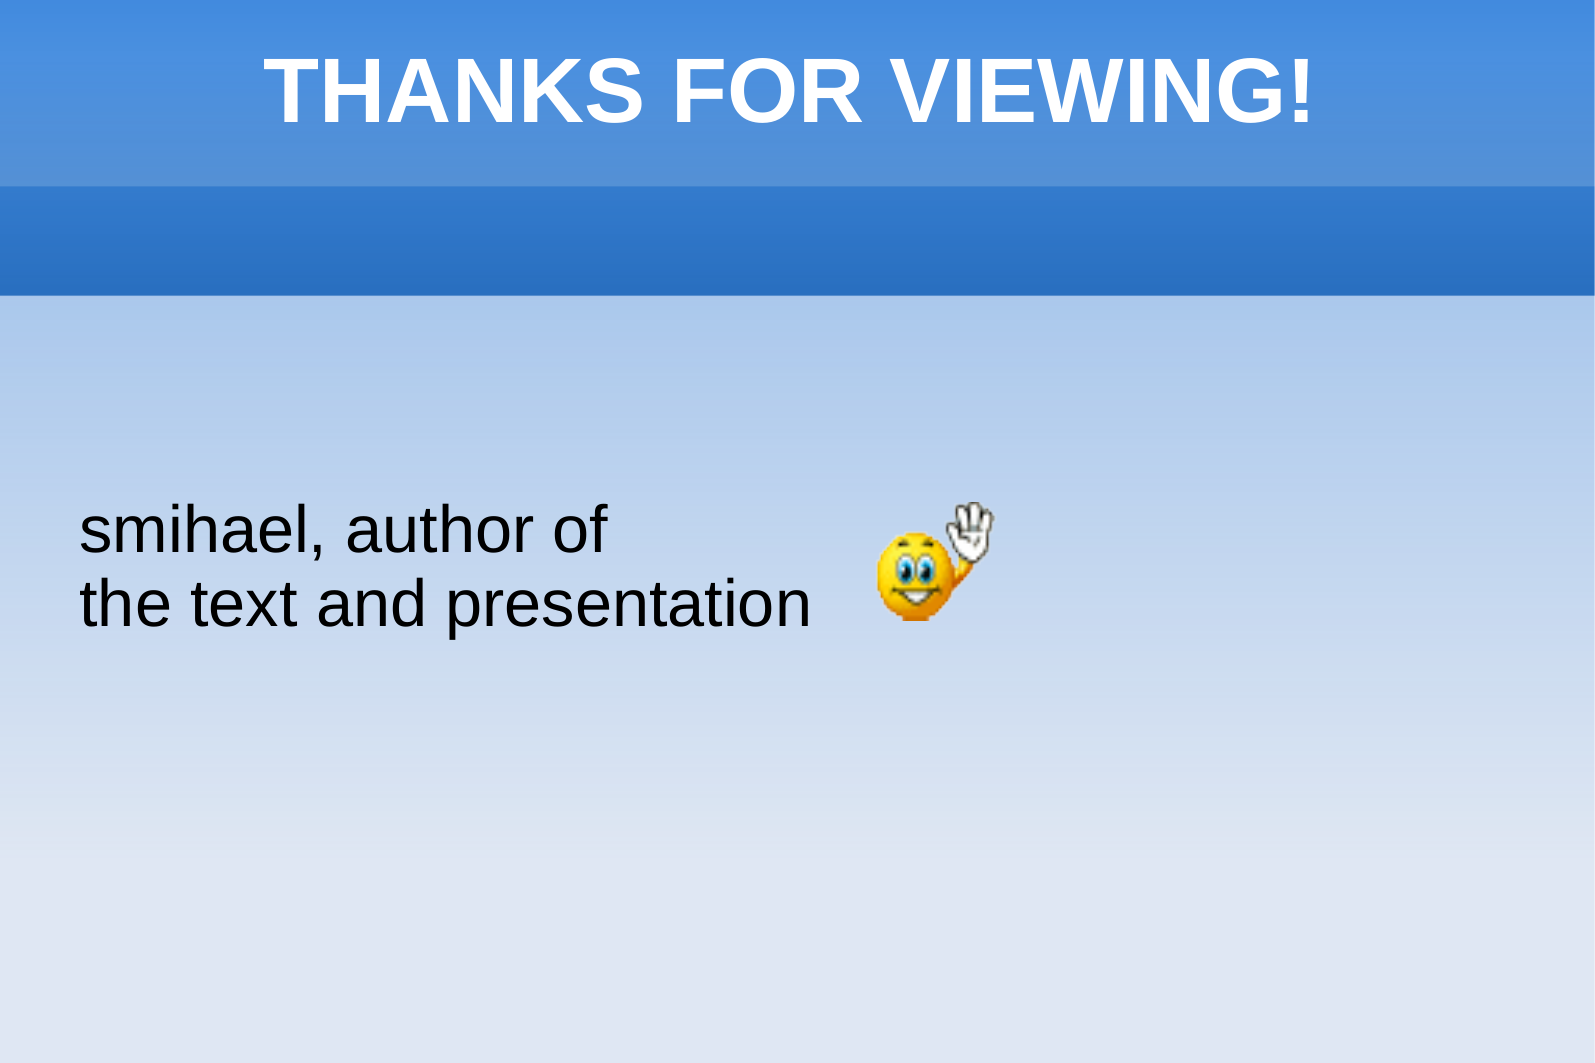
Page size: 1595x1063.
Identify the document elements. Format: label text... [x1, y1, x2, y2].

subtitle smihael, author of the text and presentation [79, 248, 1515, 951]
title THANKS FOR VIEWING! [73, 0, 1509, 178]
picture [0, 0, 1595, 1063]
